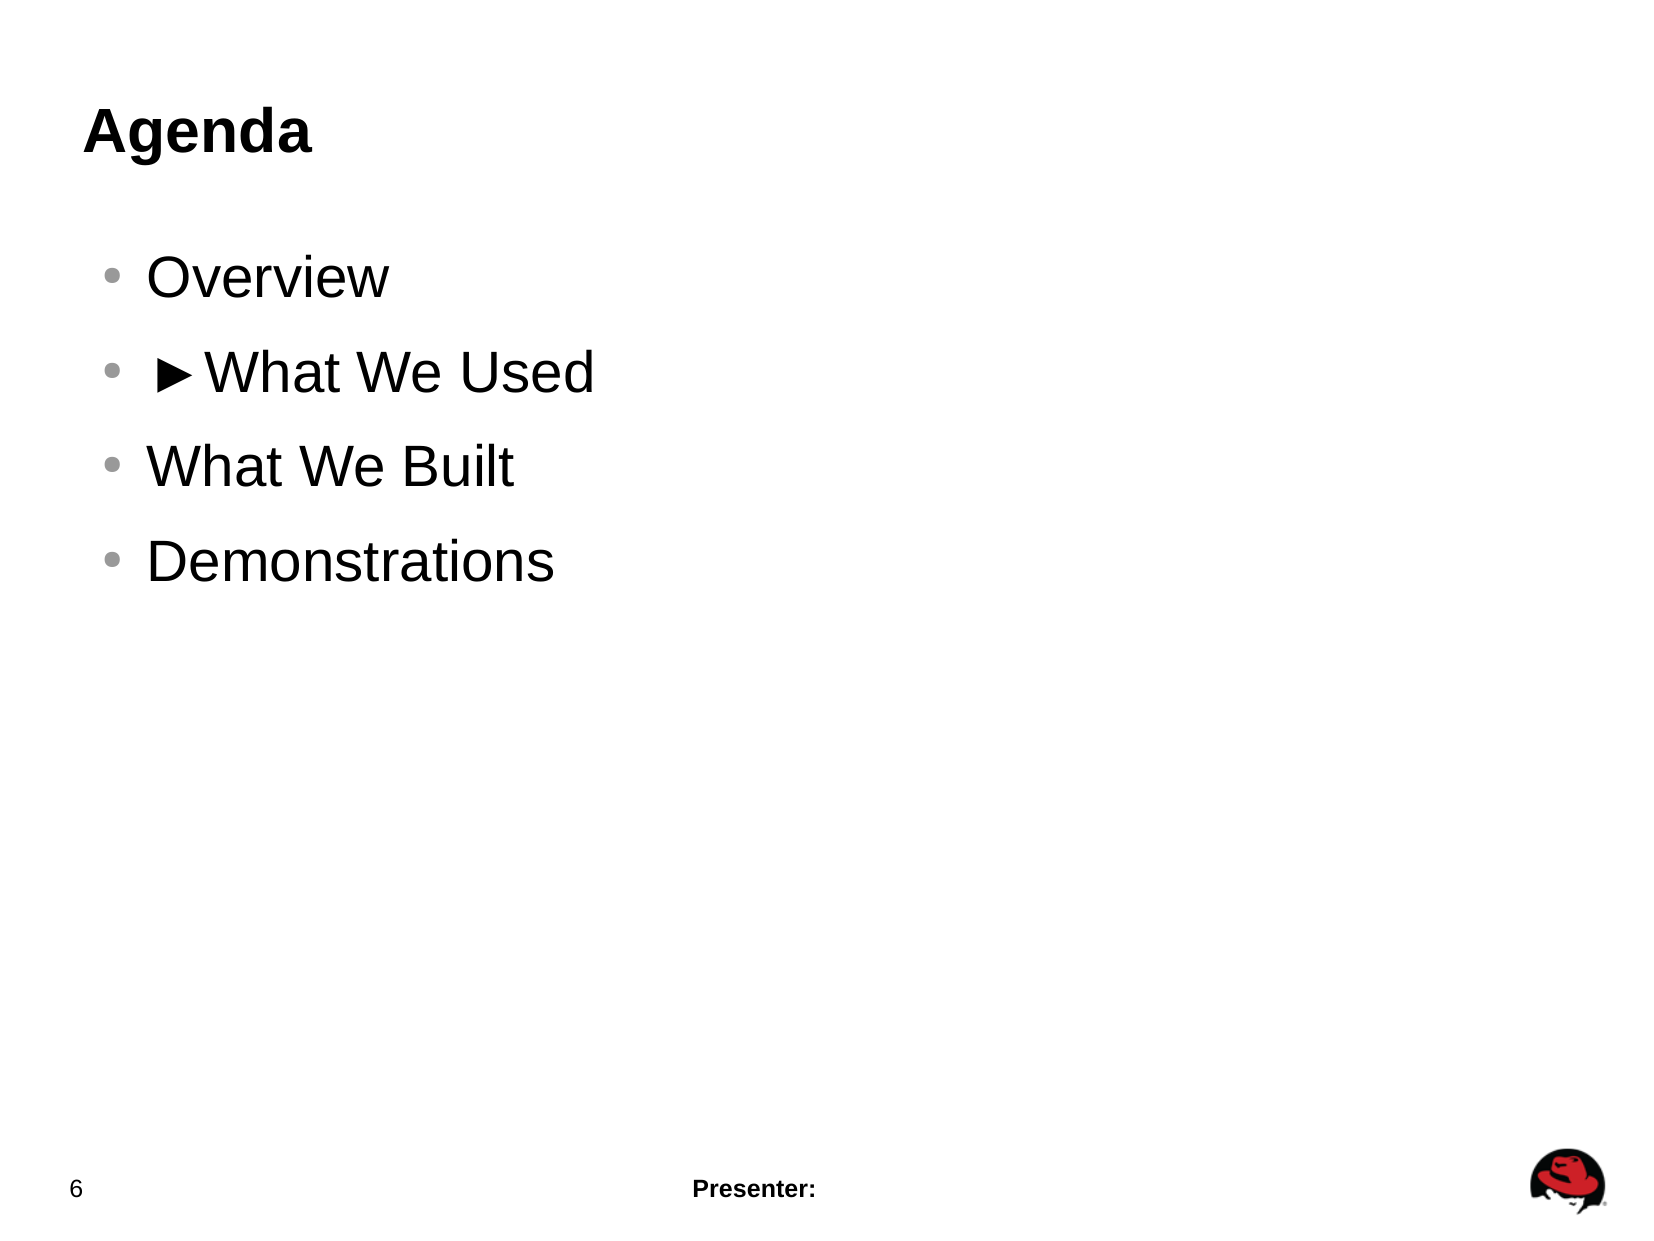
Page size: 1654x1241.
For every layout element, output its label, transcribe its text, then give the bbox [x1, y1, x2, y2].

list Overview ►What We Used What We Built Demonstrations [86, 244, 1576, 1039]
picture [1529, 1146, 1613, 1224]
title Agenda [82, 37, 1571, 226]
